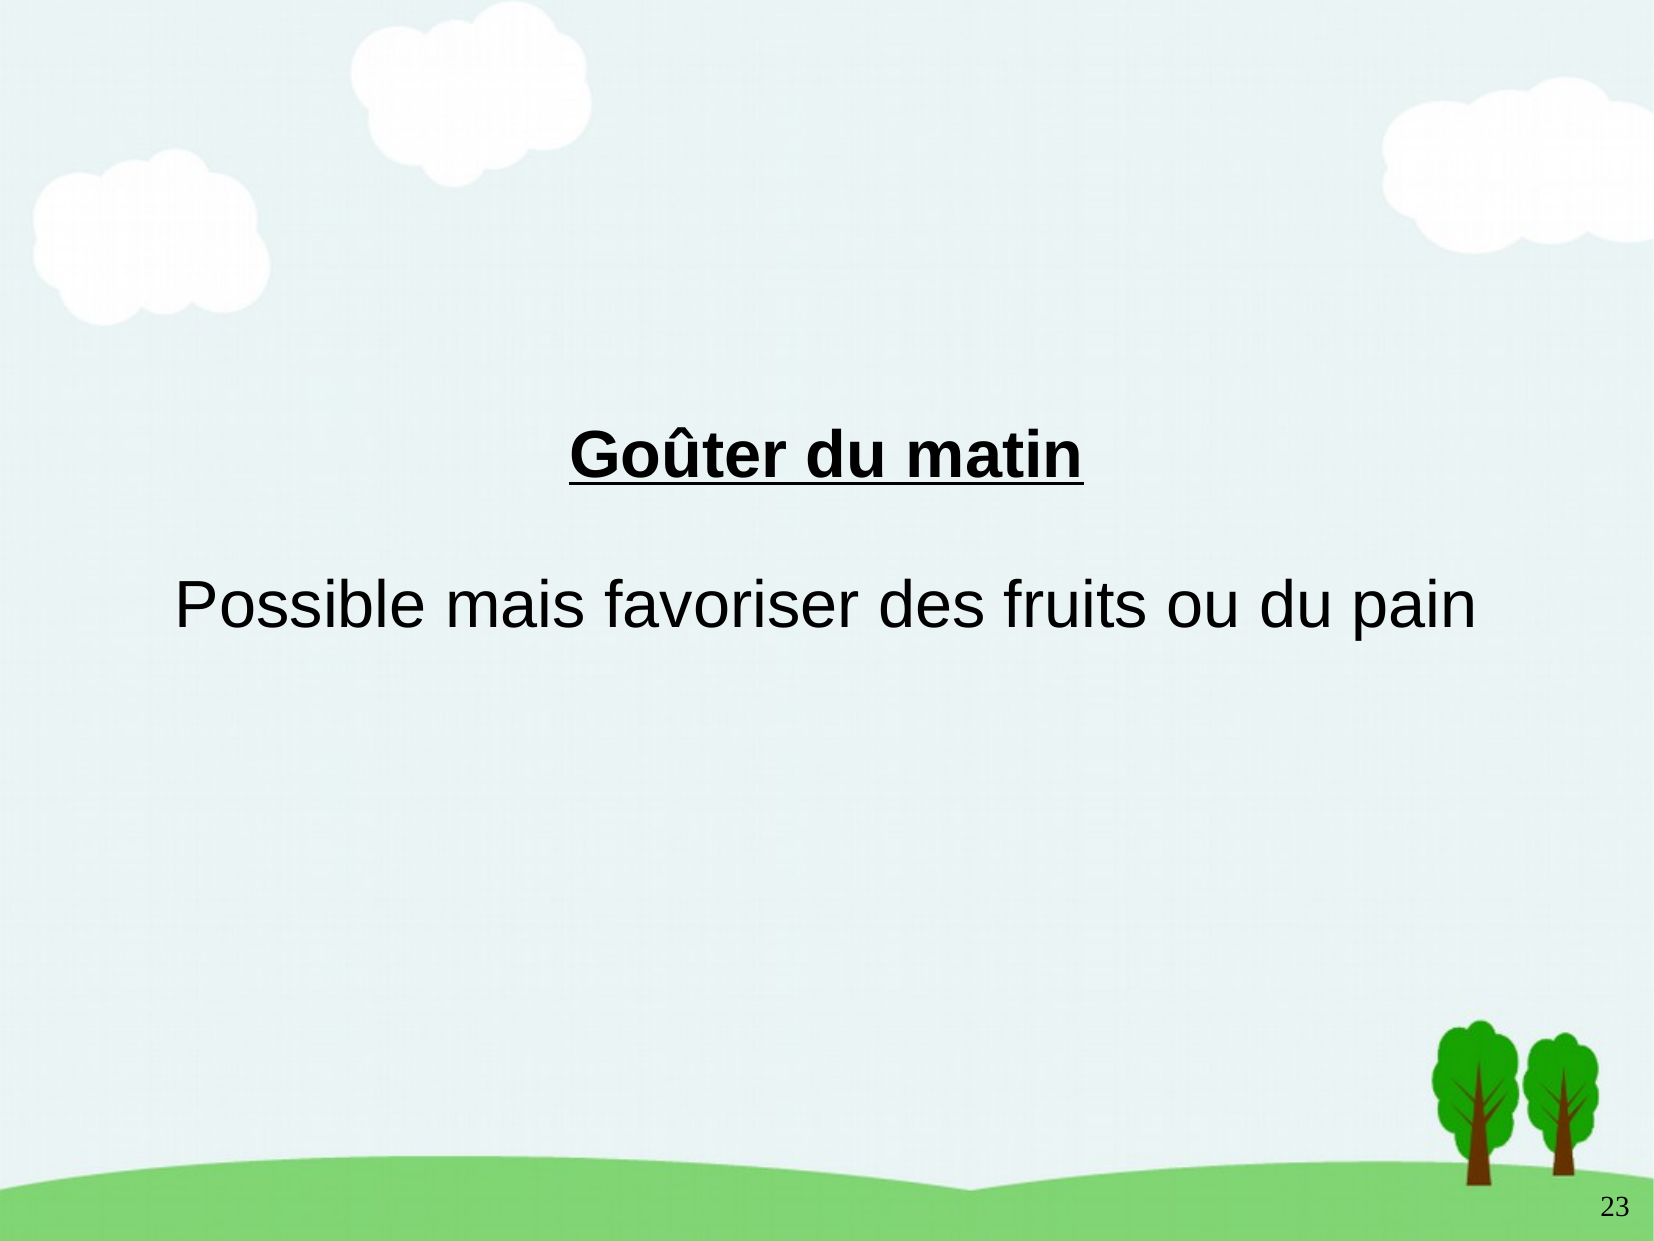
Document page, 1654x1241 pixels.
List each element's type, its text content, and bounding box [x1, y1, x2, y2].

picture [0, 0, 1654, 1241]
subtitle Goûter du matin Possible mais favoriser des fruits ou du pain [82, 49, 1571, 1010]
